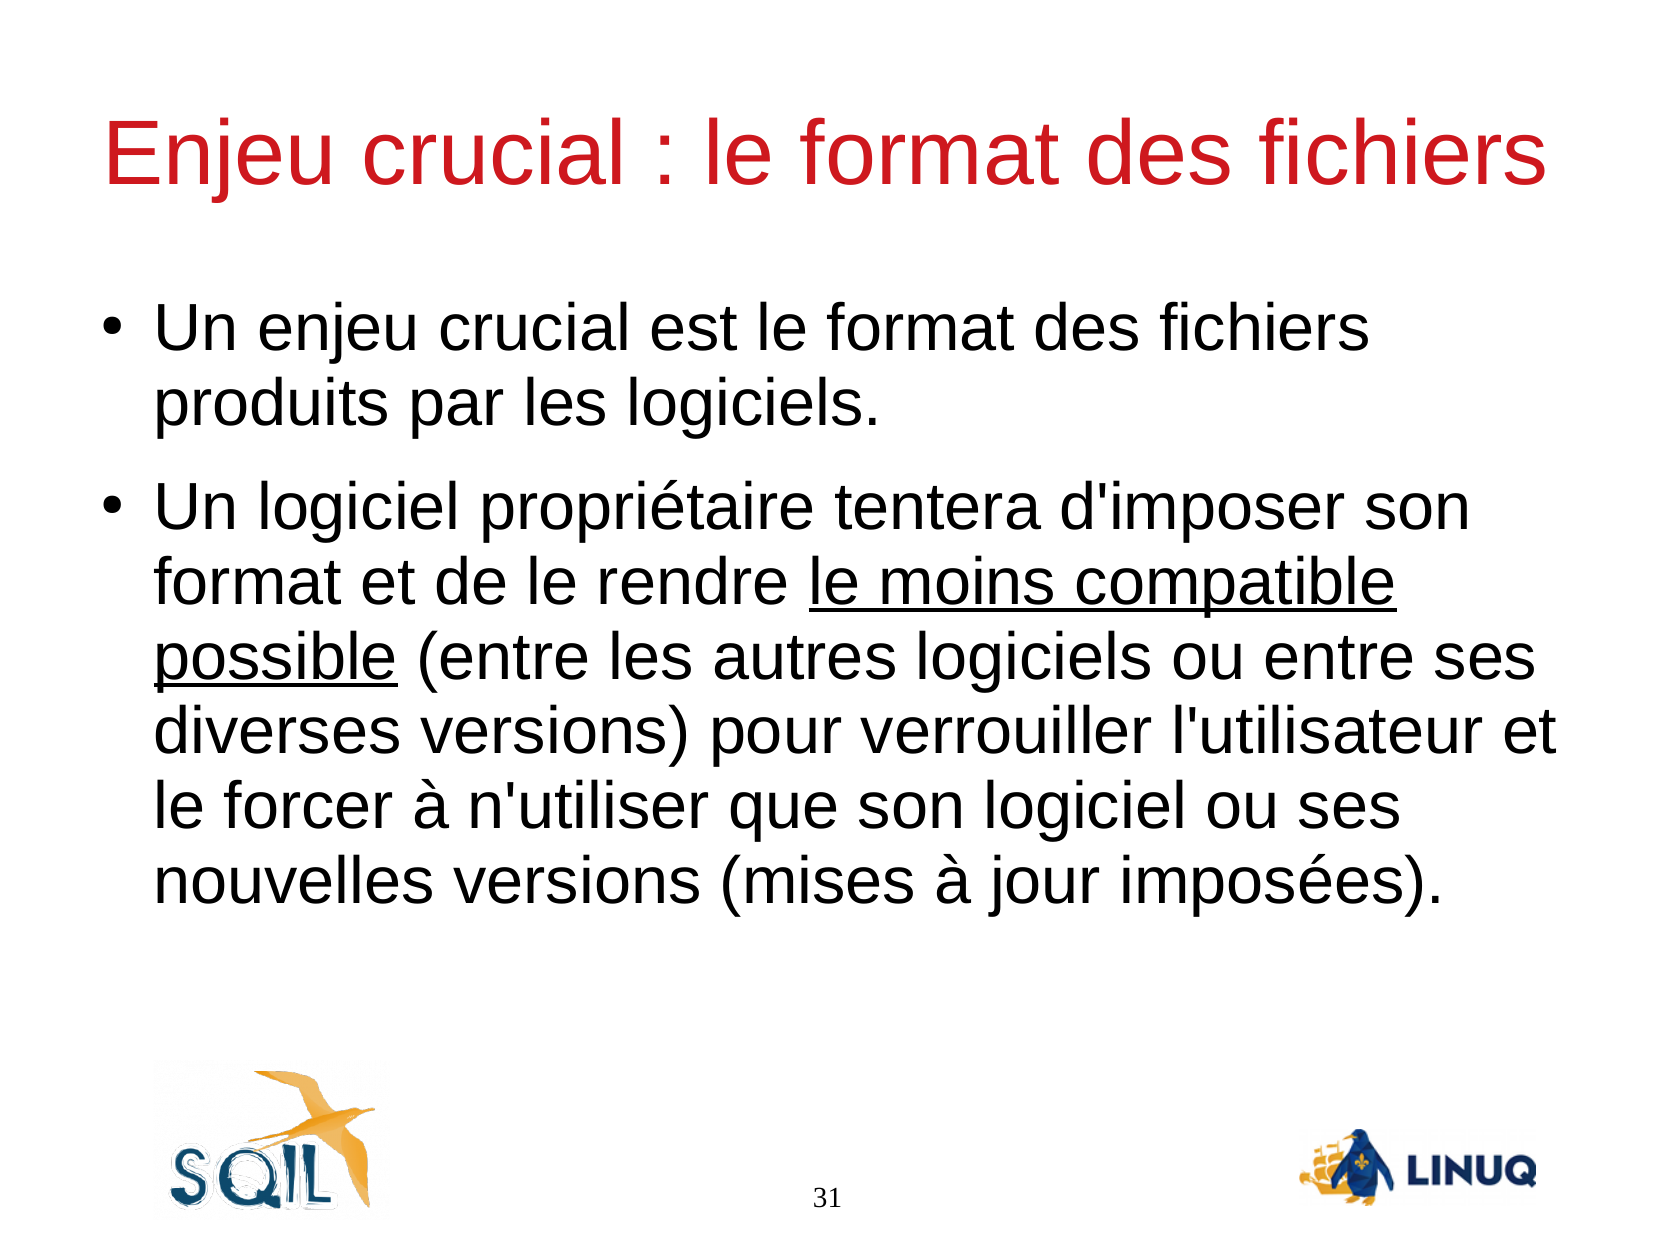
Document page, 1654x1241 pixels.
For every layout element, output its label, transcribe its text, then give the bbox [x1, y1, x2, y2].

picture [153, 1060, 390, 1220]
list Un enjeu crucial est le format des fichiers produits par les logiciels. Un logiciel propriétaire tentera d'imposer son format et de le rendre le moins compatible possible (entre les autres logiciels ou entre ses diverses versions) pour verrouiller l'utilisateur et le forcer à n'utiliser que son logiciel ou ses nouvelles versions (mises à jour imposées). [82, 290, 1571, 1010]
title Enjeu crucial : le format des fichiers [82, 49, 1571, 257]
picture [1299, 1129, 1536, 1206]
